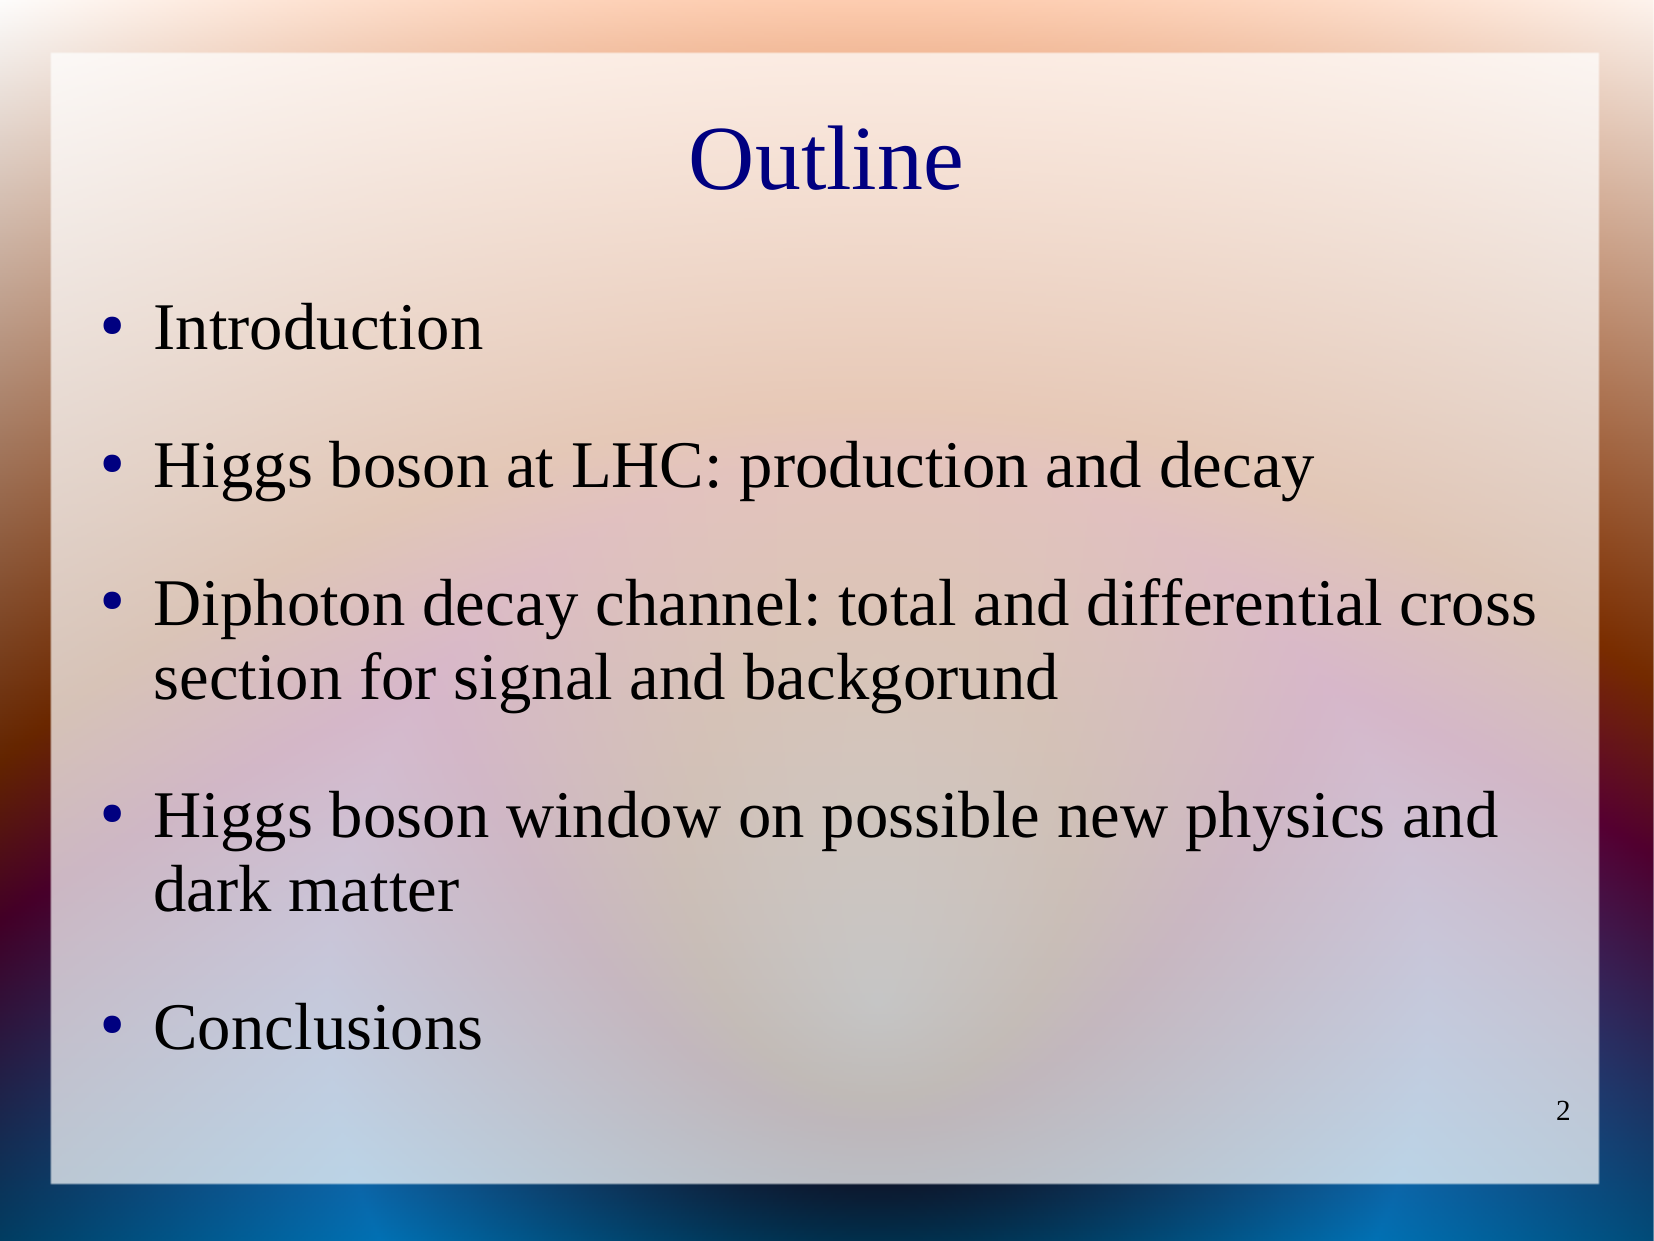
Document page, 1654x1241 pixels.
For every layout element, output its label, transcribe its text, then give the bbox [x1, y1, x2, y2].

picture [0, 0, 1654, 1241]
title Outline [82, 55, 1571, 263]
list Introduction Higgs boson at LHC: production and decay Diphoton decay channel: total and differential cross section for signal and backgorund Higgs boson window on possible new physics and dark matter Conclusions [82, 290, 1571, 1064]
